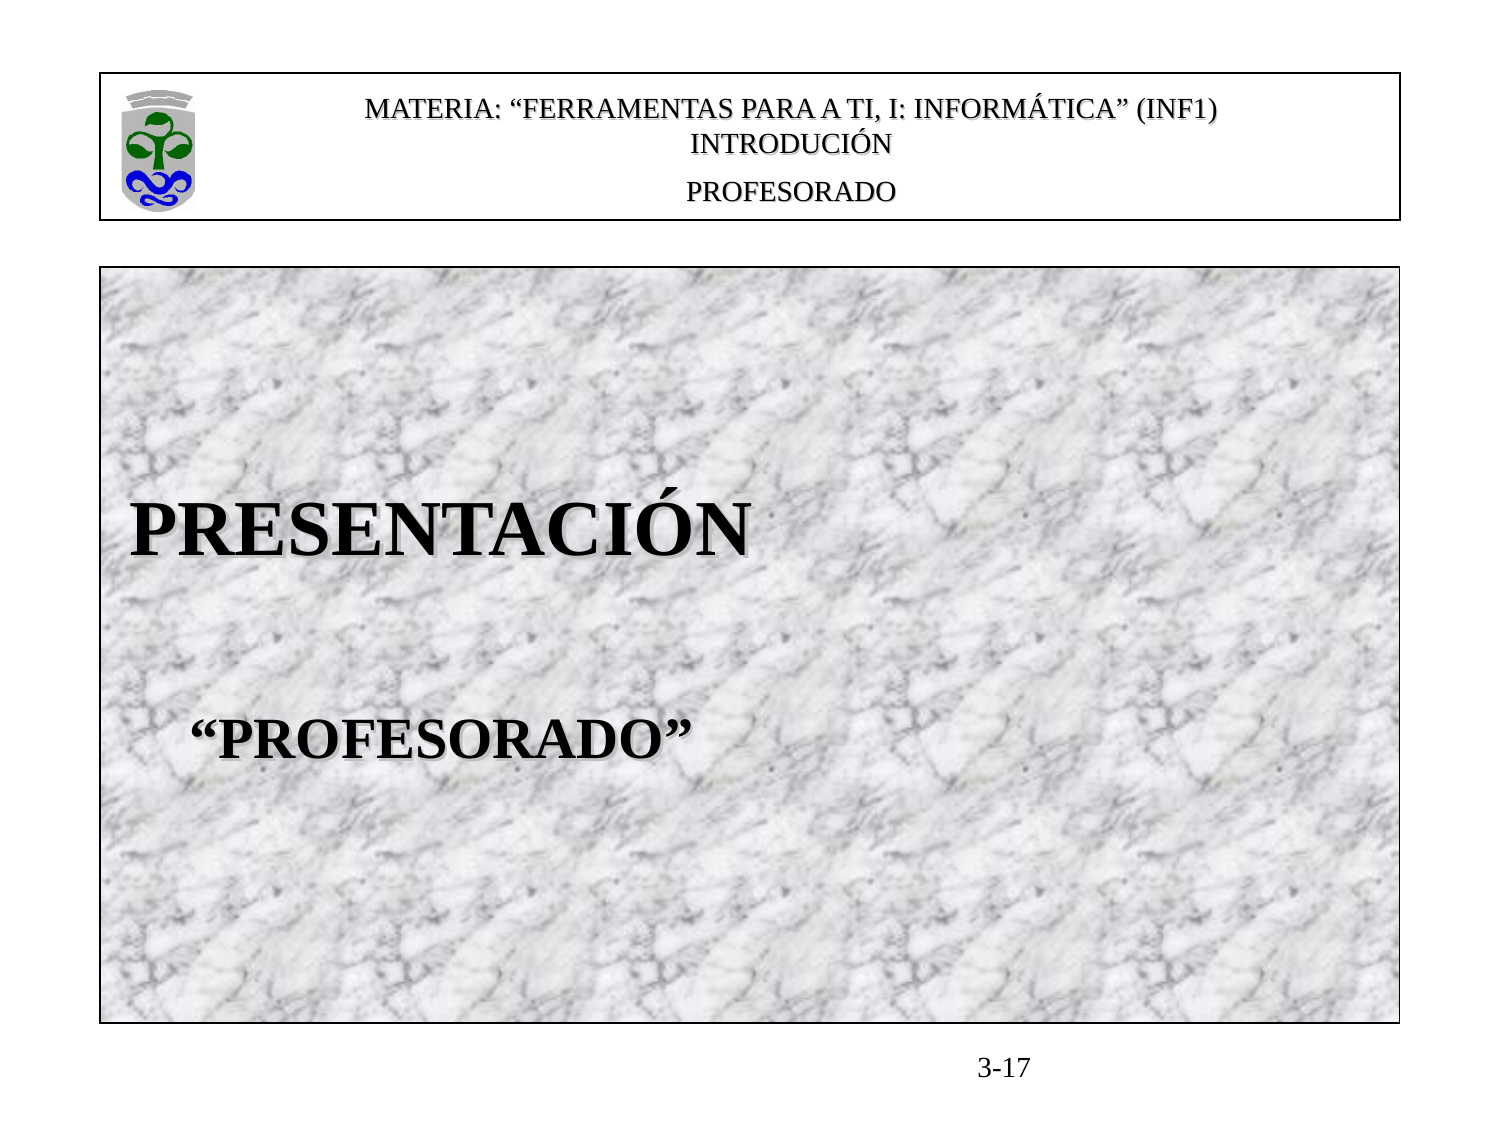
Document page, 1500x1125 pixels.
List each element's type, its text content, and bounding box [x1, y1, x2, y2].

text_box MATERIA: “FERRAMENTAS PARA A TI, I: INFORMÁTICA” (INF1) INTRODUCIÓN PROFESORADO [206, 81, 1377, 217]
text_box PRESENTACIÓN “PROFESORADO” [101, 268, 1399, 1022]
text_box 3-17 [962, 1040, 1423, 1083]
text_box PROFESORADO [147, 172, 1341, 223]
